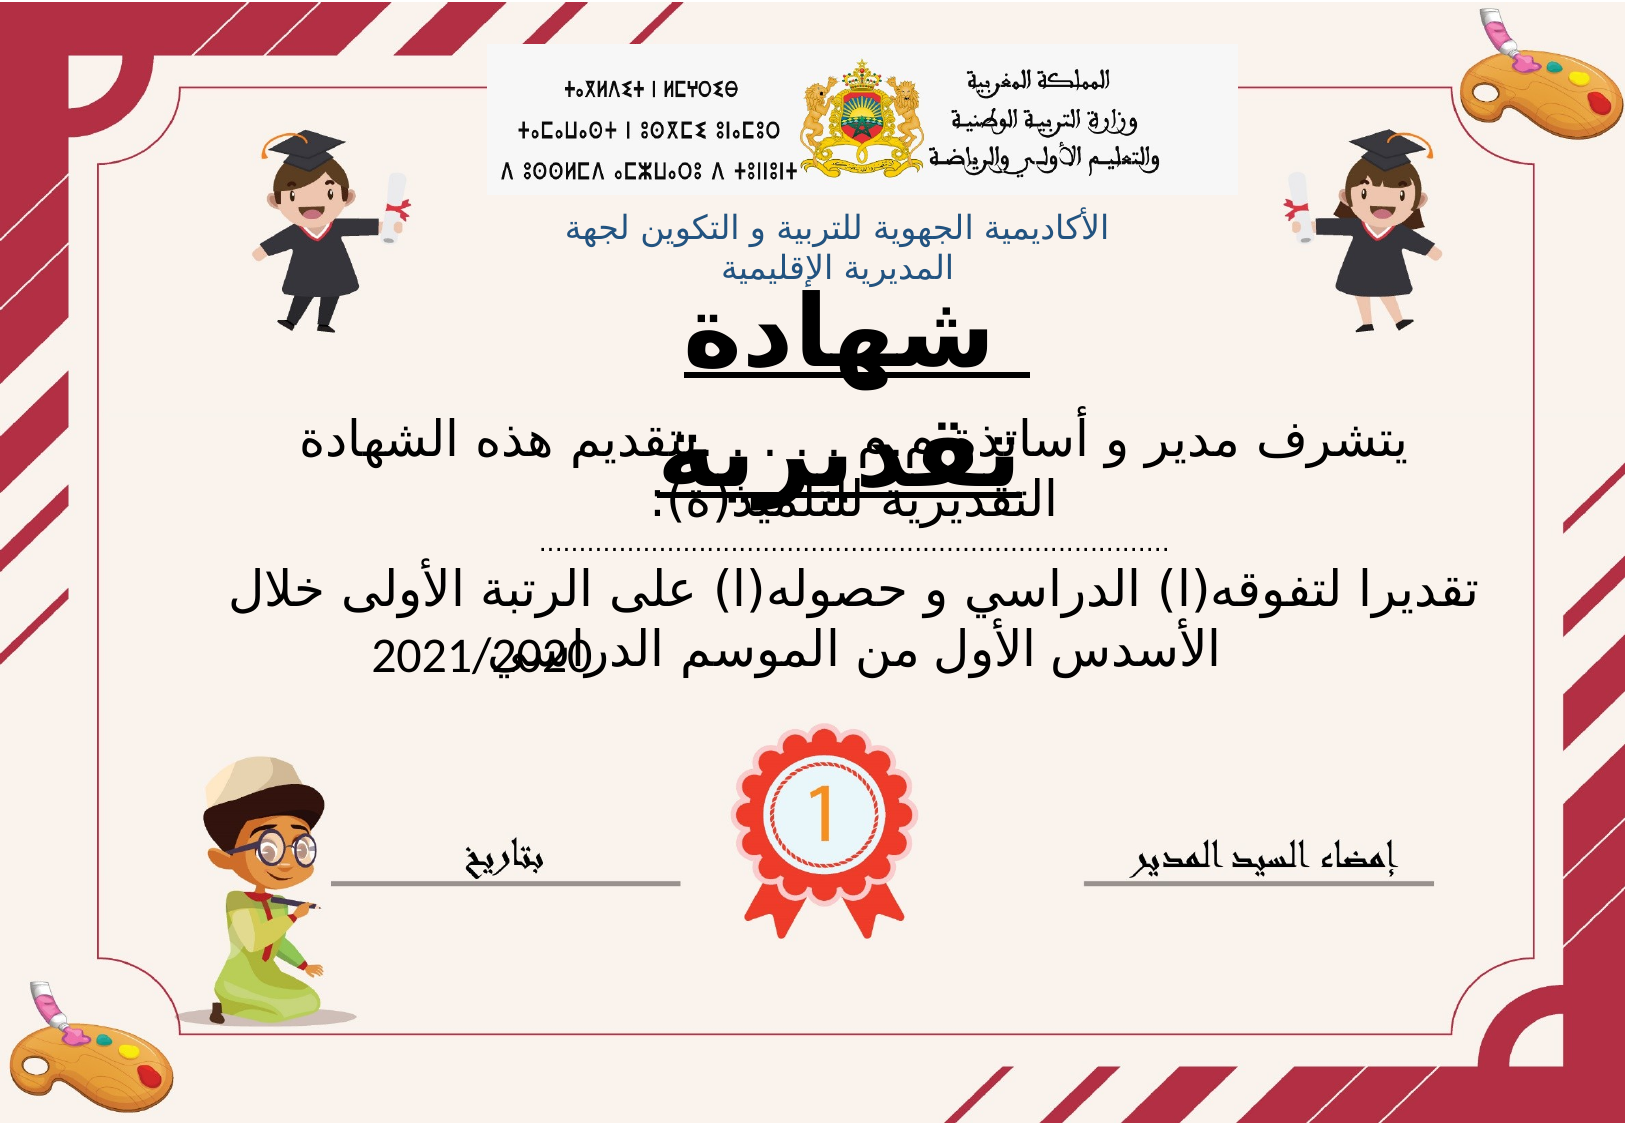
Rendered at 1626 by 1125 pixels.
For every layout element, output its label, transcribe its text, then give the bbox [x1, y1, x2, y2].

text_box شهادة تقديرية [551, 258, 1128, 396]
picture [0, 2, 1625, 1123]
text_box يتشرف مدير و أساتذة م.م . . . . .بتقديم هذه الشهادة التقديرية للتلميذ(ة): ............................................................................... تقديرا لتفوقه(ا) الدراسي و حصوله(ا) على الرتبة الأولى خلال الأسدس الأول من الموسم الدراسي [213, 398, 1496, 626]
text_box 2021/2020 [356, 614, 637, 691]
text_box الأكاديمية الجهوية للتربية و التكوين لجهة المديرية الإقليمية [462, 198, 1213, 295]
